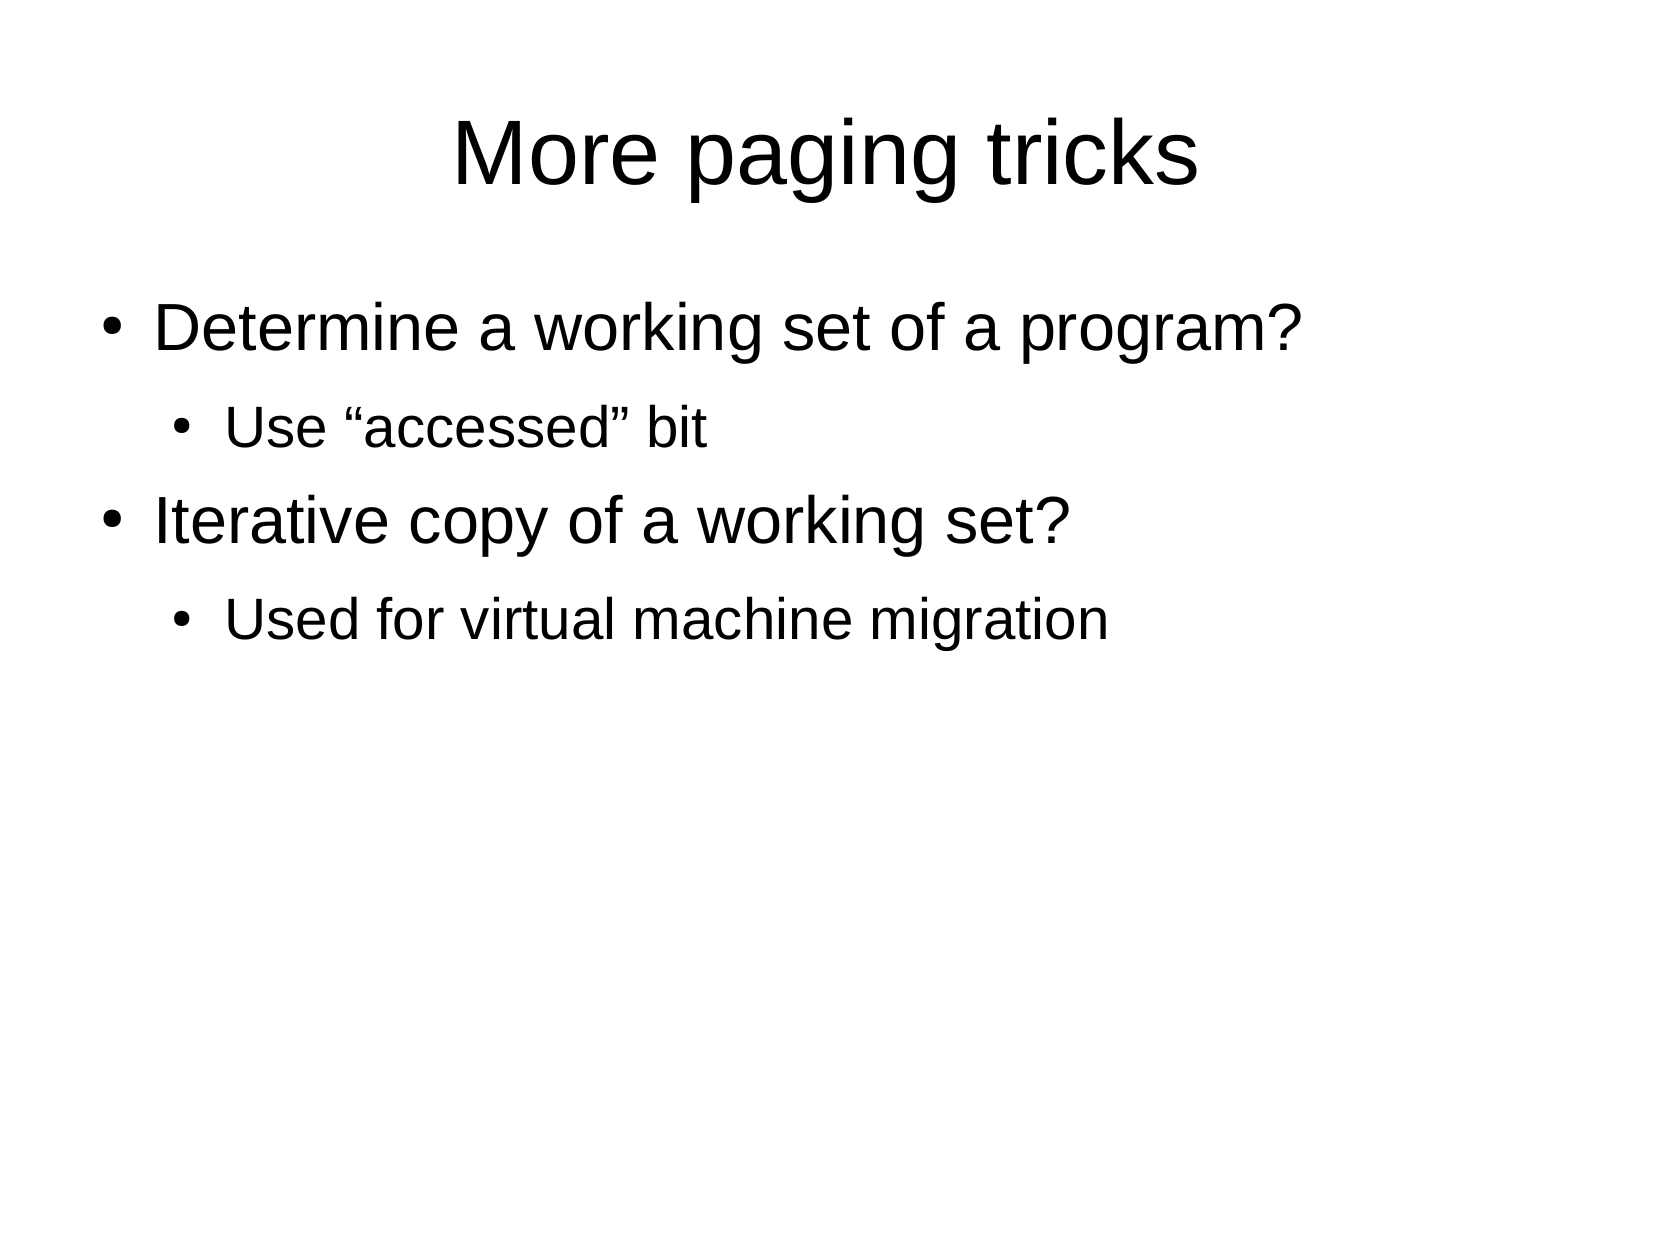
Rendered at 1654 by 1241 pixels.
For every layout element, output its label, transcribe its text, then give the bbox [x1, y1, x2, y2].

list Determine a working set of a program? Use “accessed” bit Iterative copy of a working set? Used for virtual machine migration [82, 290, 1571, 1010]
title More paging tricks [82, 49, 1571, 257]
